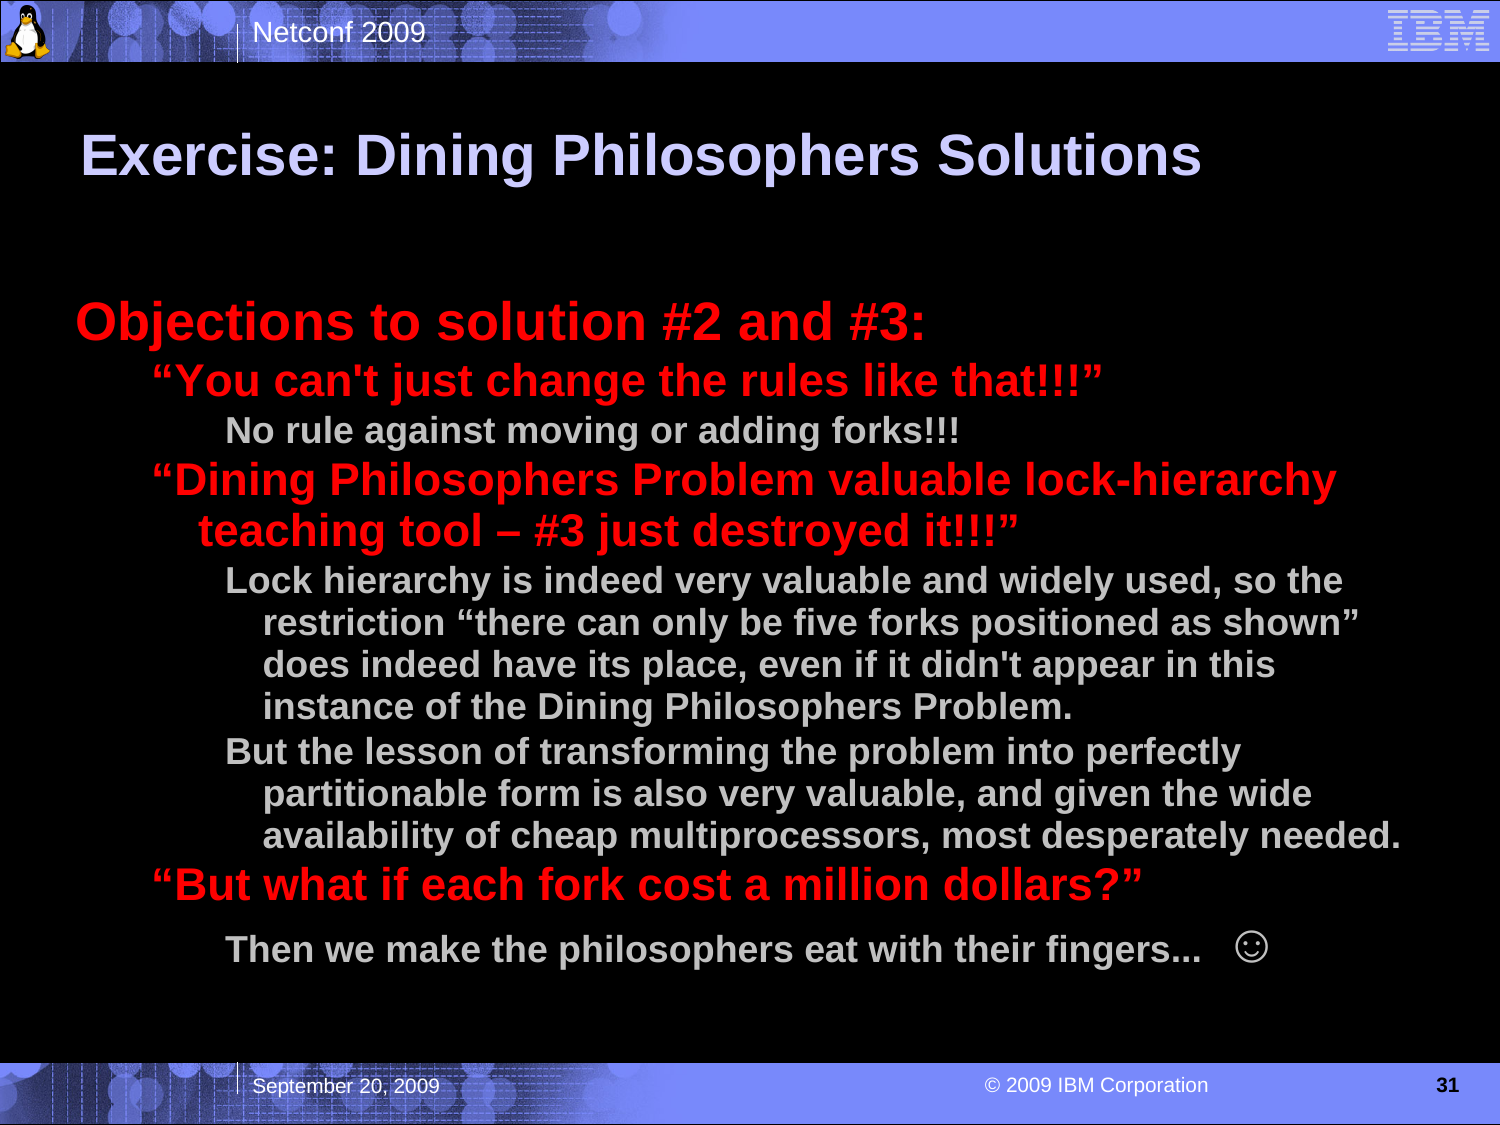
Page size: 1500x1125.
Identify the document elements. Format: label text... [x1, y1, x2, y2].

picture [1, 1, 1500, 62]
picture [0, 1063, 1500, 1124]
list Objections to solution #2 and #3: “You can't just change the rules like that!!!” No rule against moving or adding forks!!! “Dining Philosophers Problem valuable lock-hierarchy teaching tool – #3 just destroyed it!!!” Lock hierarchy is indeed very valuable and widely used, so the restriction “there can only be five forks positioned as shown” does indeed have its place, even if it didn't appear in this instance of the Dining Philosophers Problem. But the lesson of transforming the problem into perfectly partitionable form is also very valuable, and given the wide availability of cheap multiprocessors, most desperately needed. “But what if each fork cost a million dollars?” Then we make the philosophers eat with their fingers... ☺ [75, 291, 1426, 1022]
title Exercise: Dining Philosophers Solutions [79, 116, 1433, 199]
